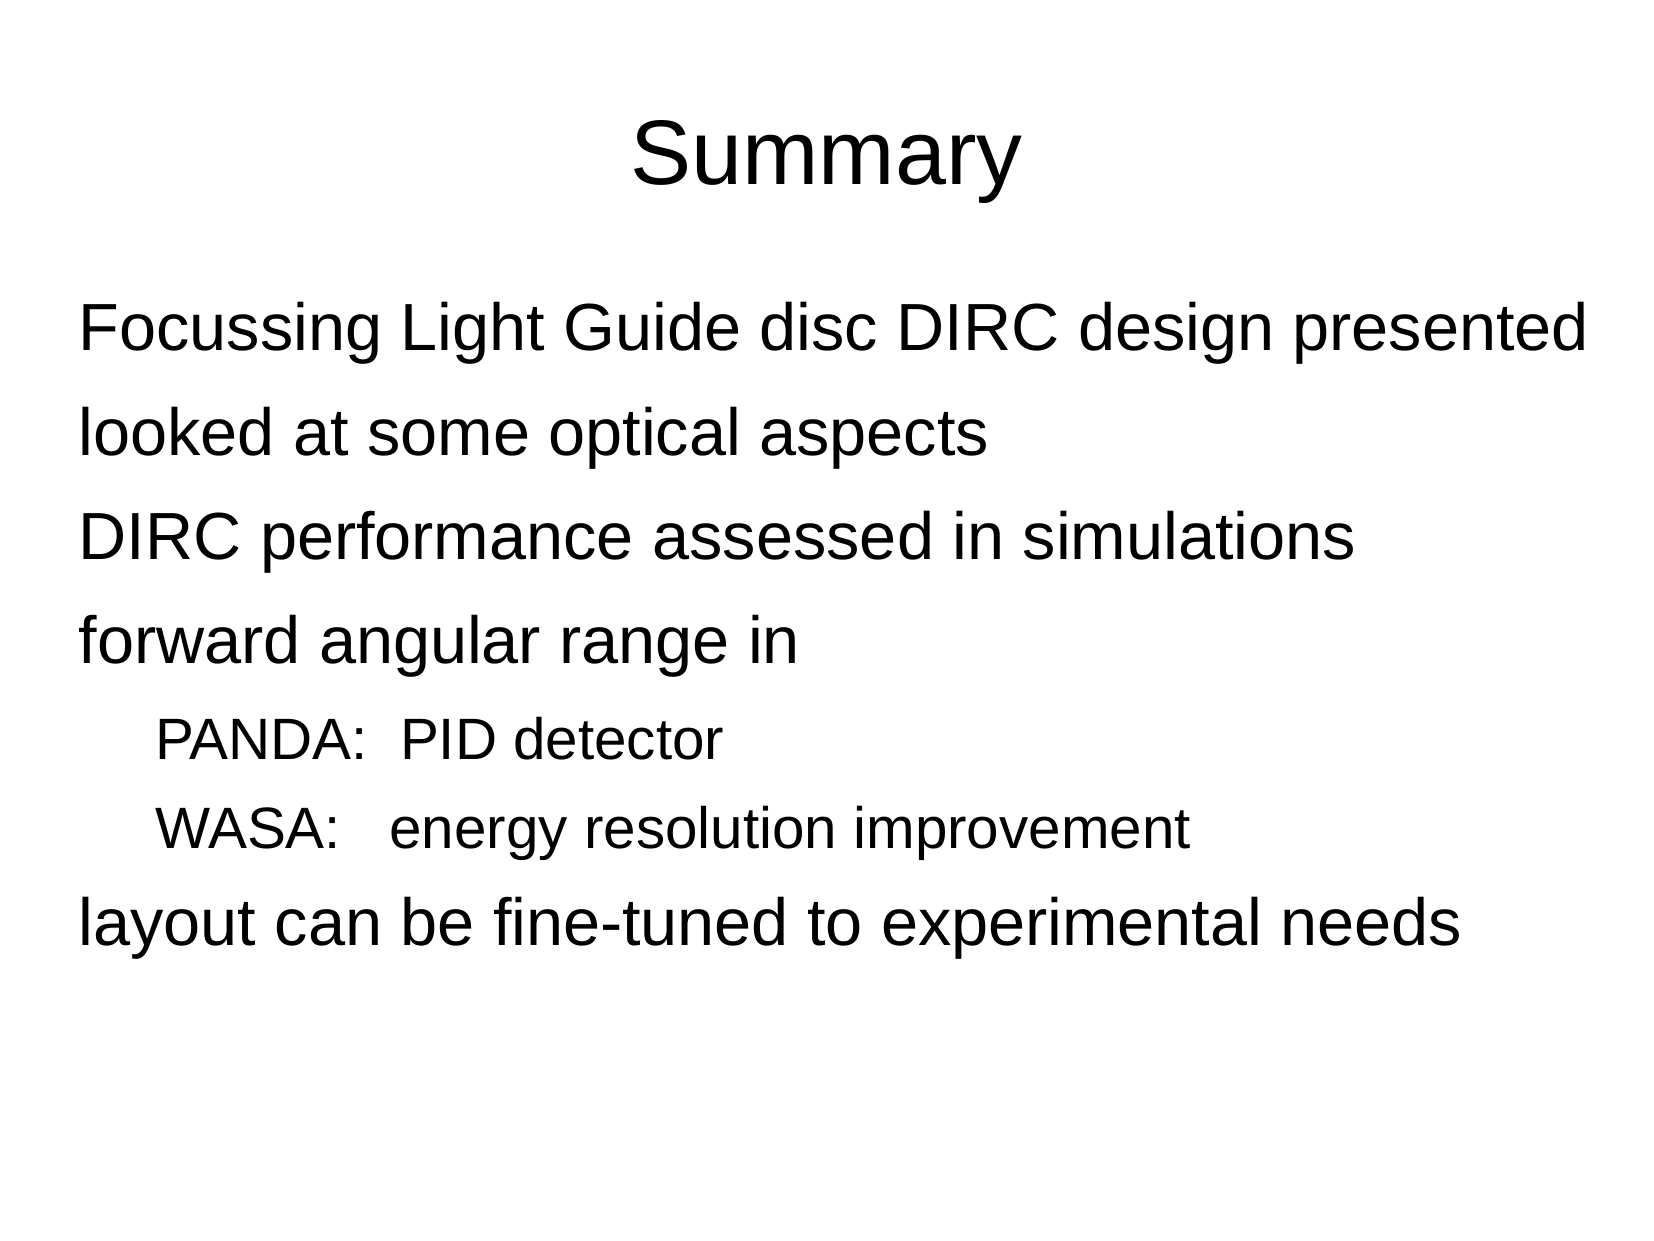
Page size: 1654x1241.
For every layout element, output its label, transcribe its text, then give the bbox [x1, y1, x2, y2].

list Focussing Light Guide disc DIRC design presented looked at some optical aspects DIRC performance assessed in simulations forward angular range in PANDA: PID detector WASA: energy resolution improvement layout can be fine-tuned to experimental needs [61, 290, 1654, 1094]
title Summary [82, 56, 1571, 250]
